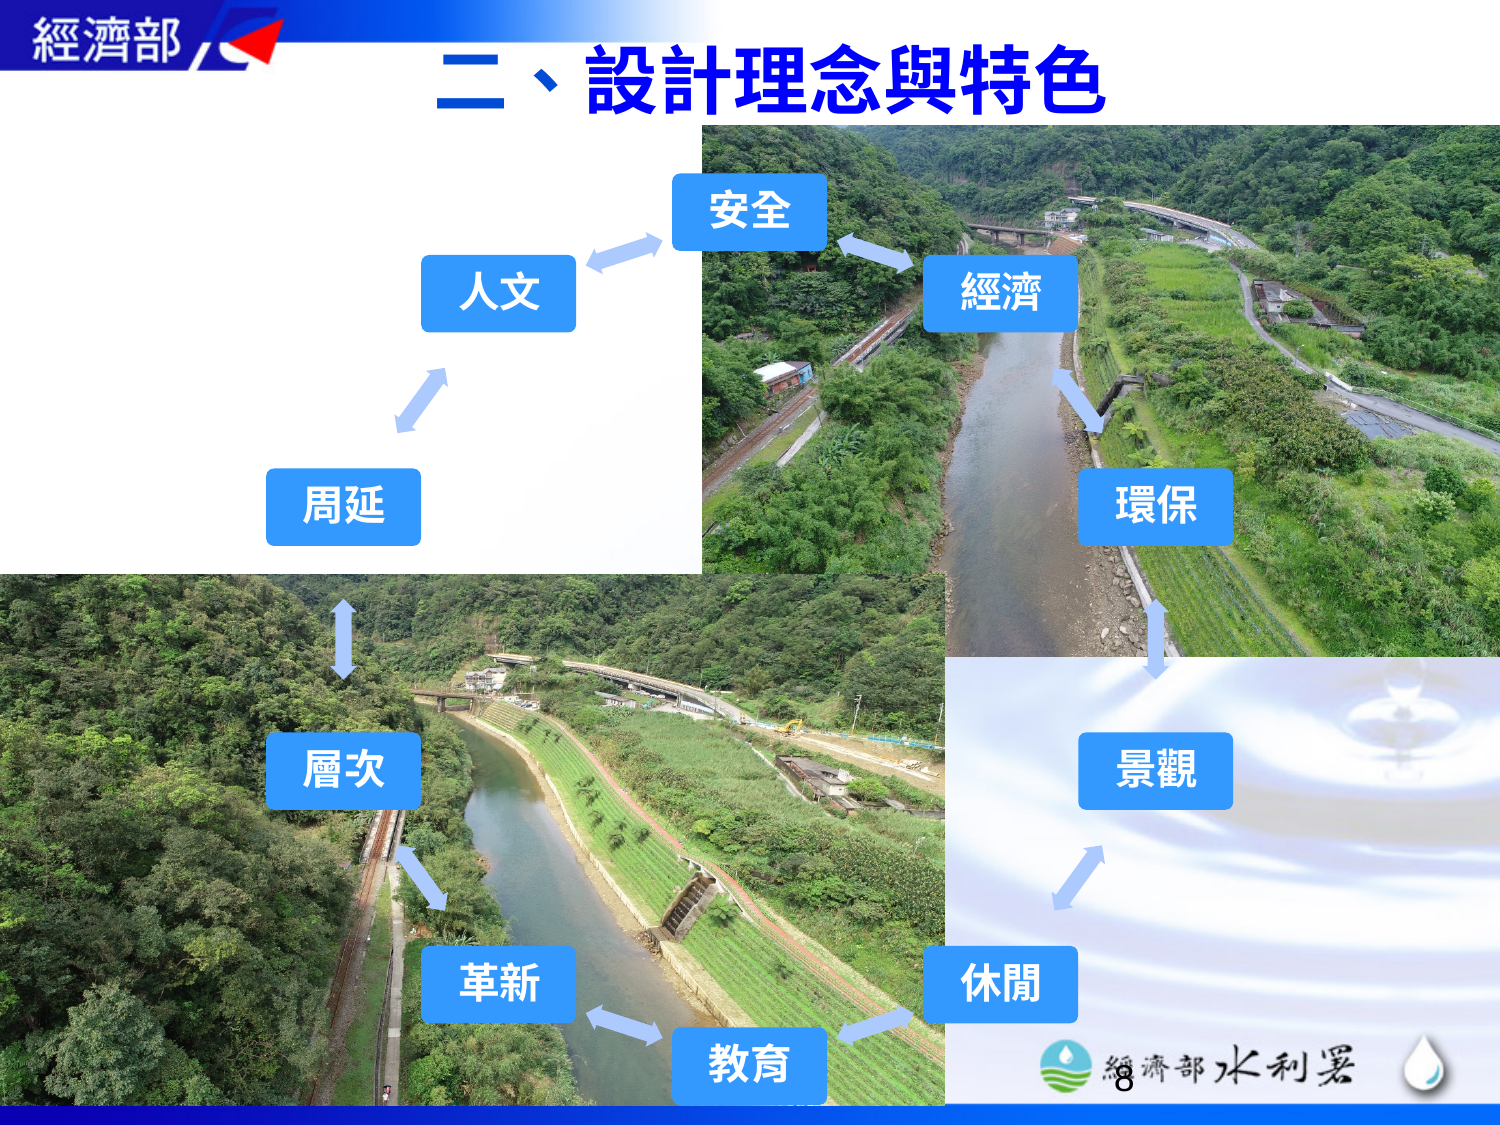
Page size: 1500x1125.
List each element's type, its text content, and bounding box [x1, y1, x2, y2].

text_box 經濟 [923, 254, 1079, 333]
text_box 安全 [672, 173, 828, 251]
text_box [394, 367, 448, 434]
text_box [330, 598, 358, 680]
text_box [836, 231, 914, 275]
text_box 層次 [266, 732, 422, 810]
picture [0, 0, 1500, 1125]
text_box 周延 [266, 468, 422, 546]
text_box 環保 [1078, 468, 1234, 546]
text_box 休閒 [923, 945, 1079, 1024]
text_box 二、設計理念與特色 [419, 18, 1185, 138]
text_box [1051, 367, 1105, 434]
text_box 革新 [421, 945, 577, 1024]
text_box [836, 1004, 914, 1047]
text_box [1051, 845, 1106, 911]
text_box [585, 1004, 663, 1047]
text_box [585, 231, 663, 275]
text_box 景觀 [1078, 732, 1234, 810]
text_box 教育 [672, 1027, 828, 1105]
text_box 人文 [421, 254, 577, 333]
text_box [394, 845, 448, 911]
text_box [1142, 598, 1170, 680]
